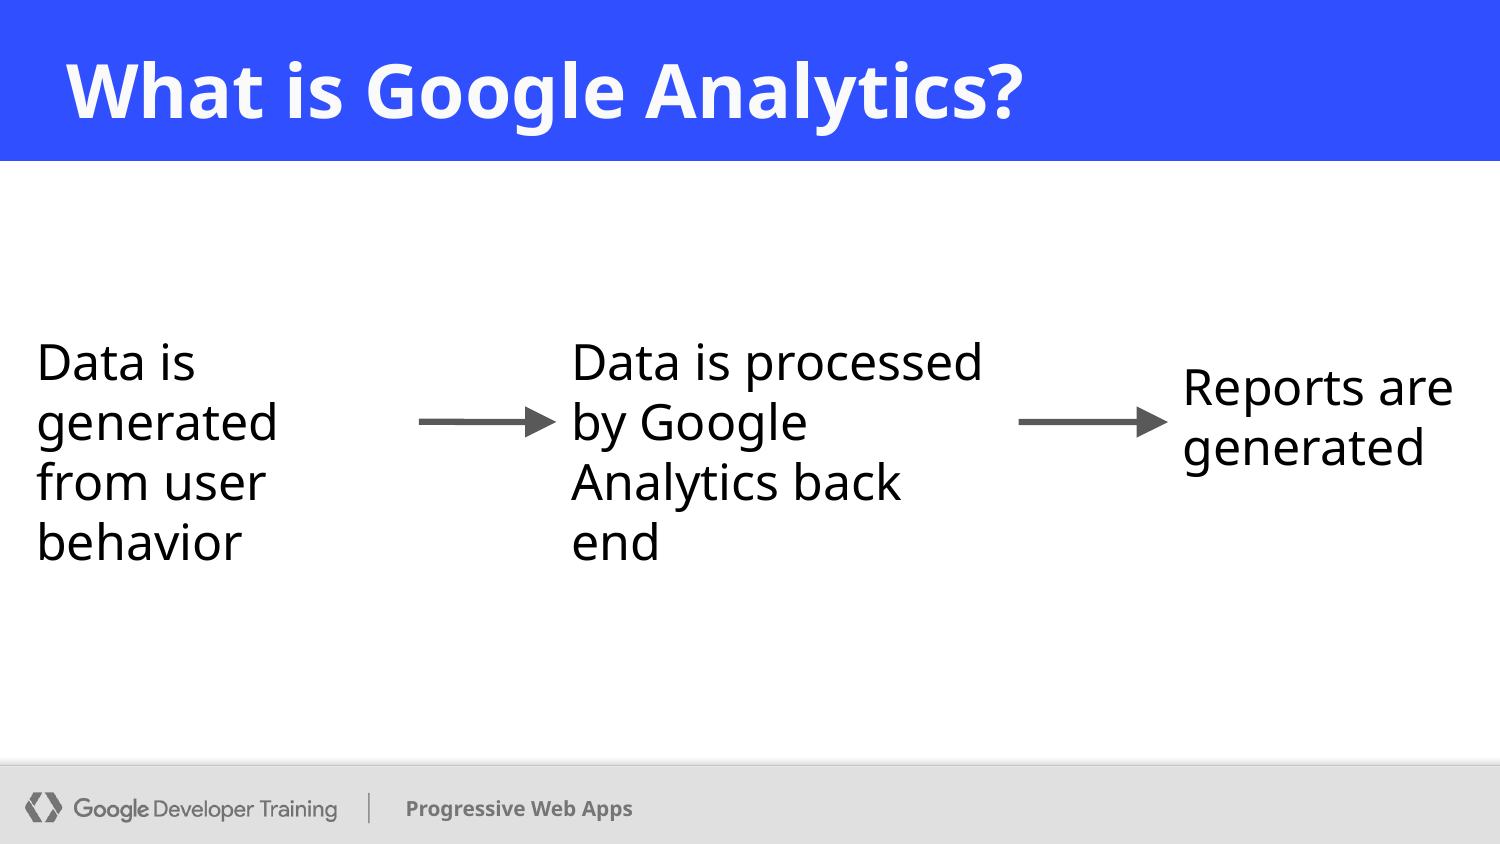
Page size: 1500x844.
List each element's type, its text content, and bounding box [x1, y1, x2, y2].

picture [0, 161, 1500, 844]
title What is Google Analytics? [51, 28, 1449, 122]
text_box Data is generated from user behavior [21, 315, 419, 529]
text_box Data is processed by Google Analytics back end [556, 315, 1019, 529]
text_box Reports are generated [1167, 340, 1474, 504]
